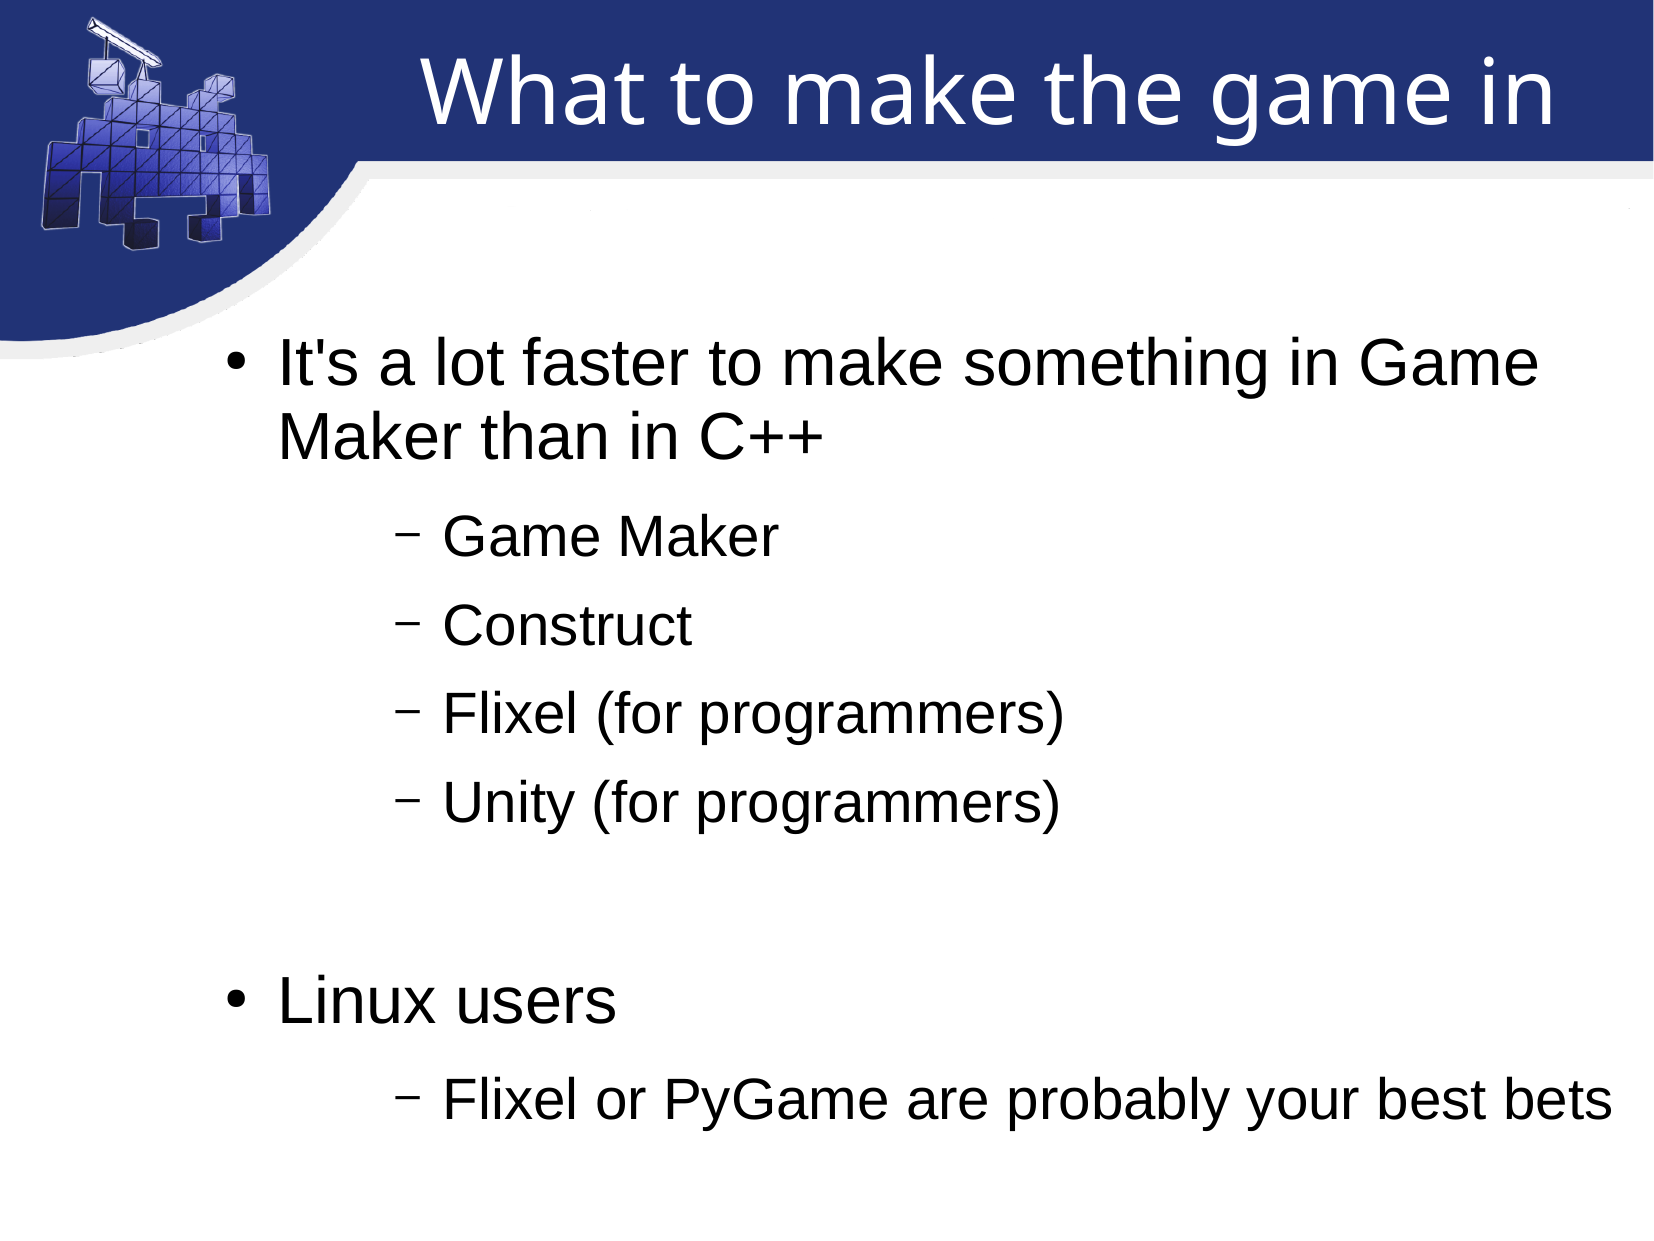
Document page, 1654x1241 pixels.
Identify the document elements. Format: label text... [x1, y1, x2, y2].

title What to make the game in [354, 35, 1625, 142]
picture [0, 0, 1654, 443]
list It's a lot faster to make something in Game Maker than in C++ Game Maker Construct Flixel (for programmers) Unity (for programmers) Linux users Flixel or PyGame are probably your best bets [206, 324, 1625, 1133]
